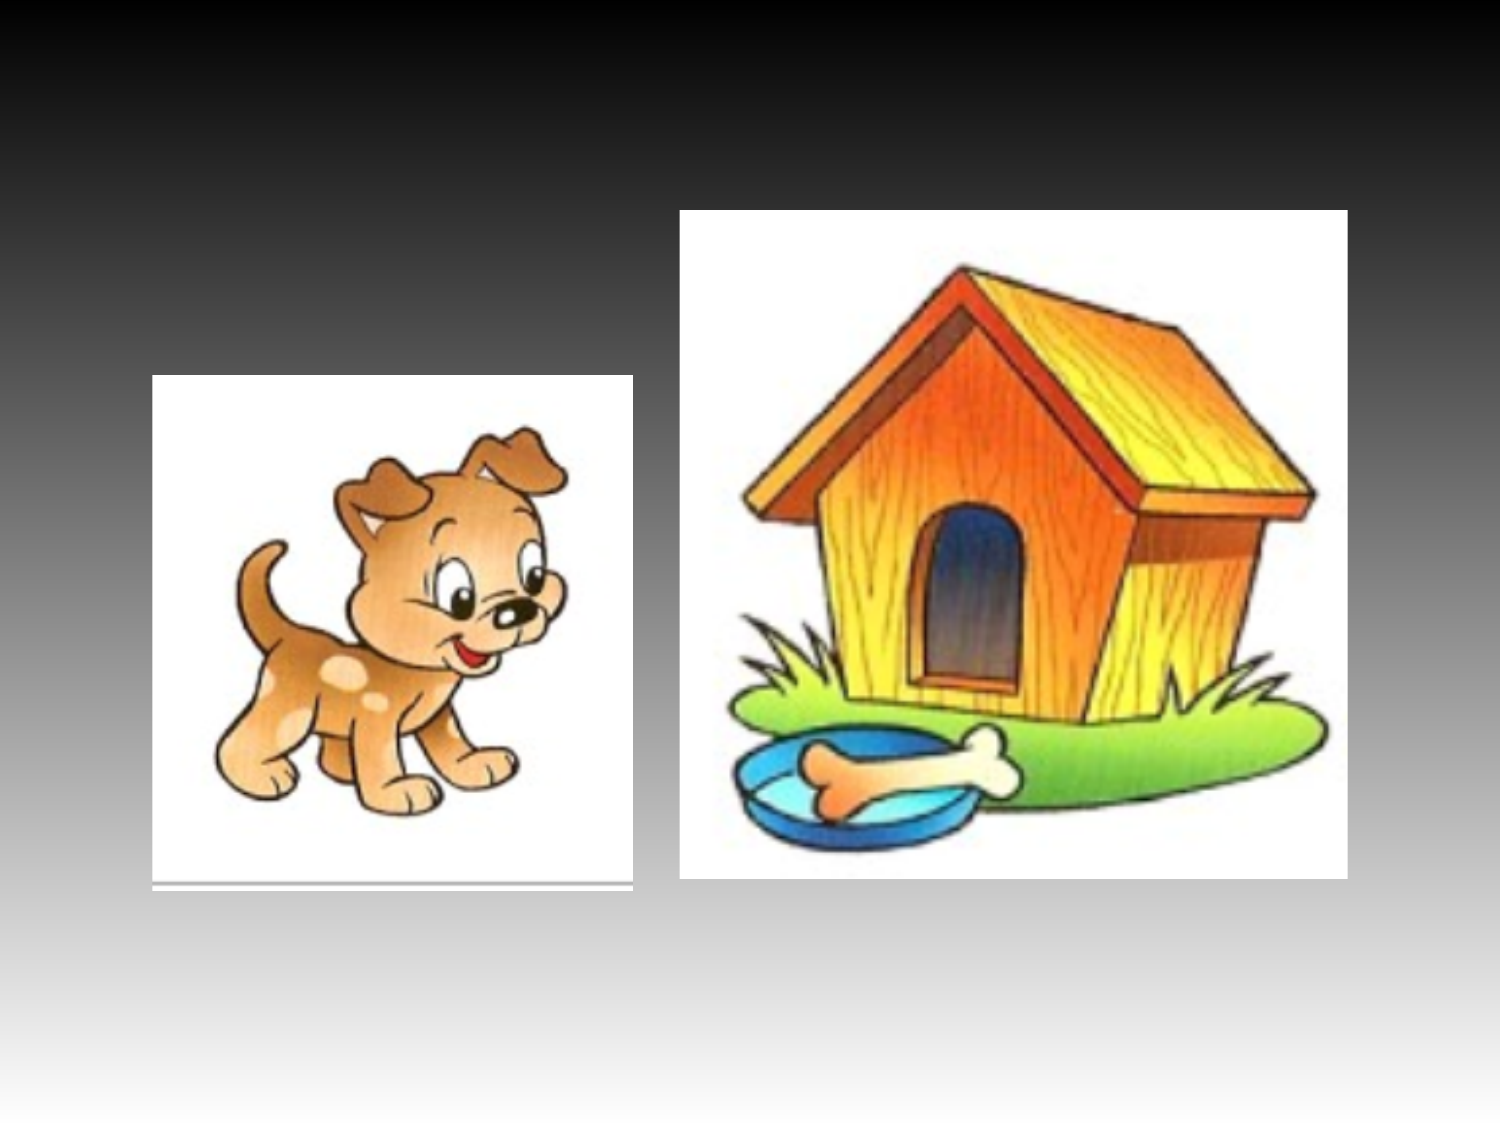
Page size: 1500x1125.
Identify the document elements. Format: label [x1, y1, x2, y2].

picture [679, 210, 1348, 879]
picture [152, 375, 633, 891]
